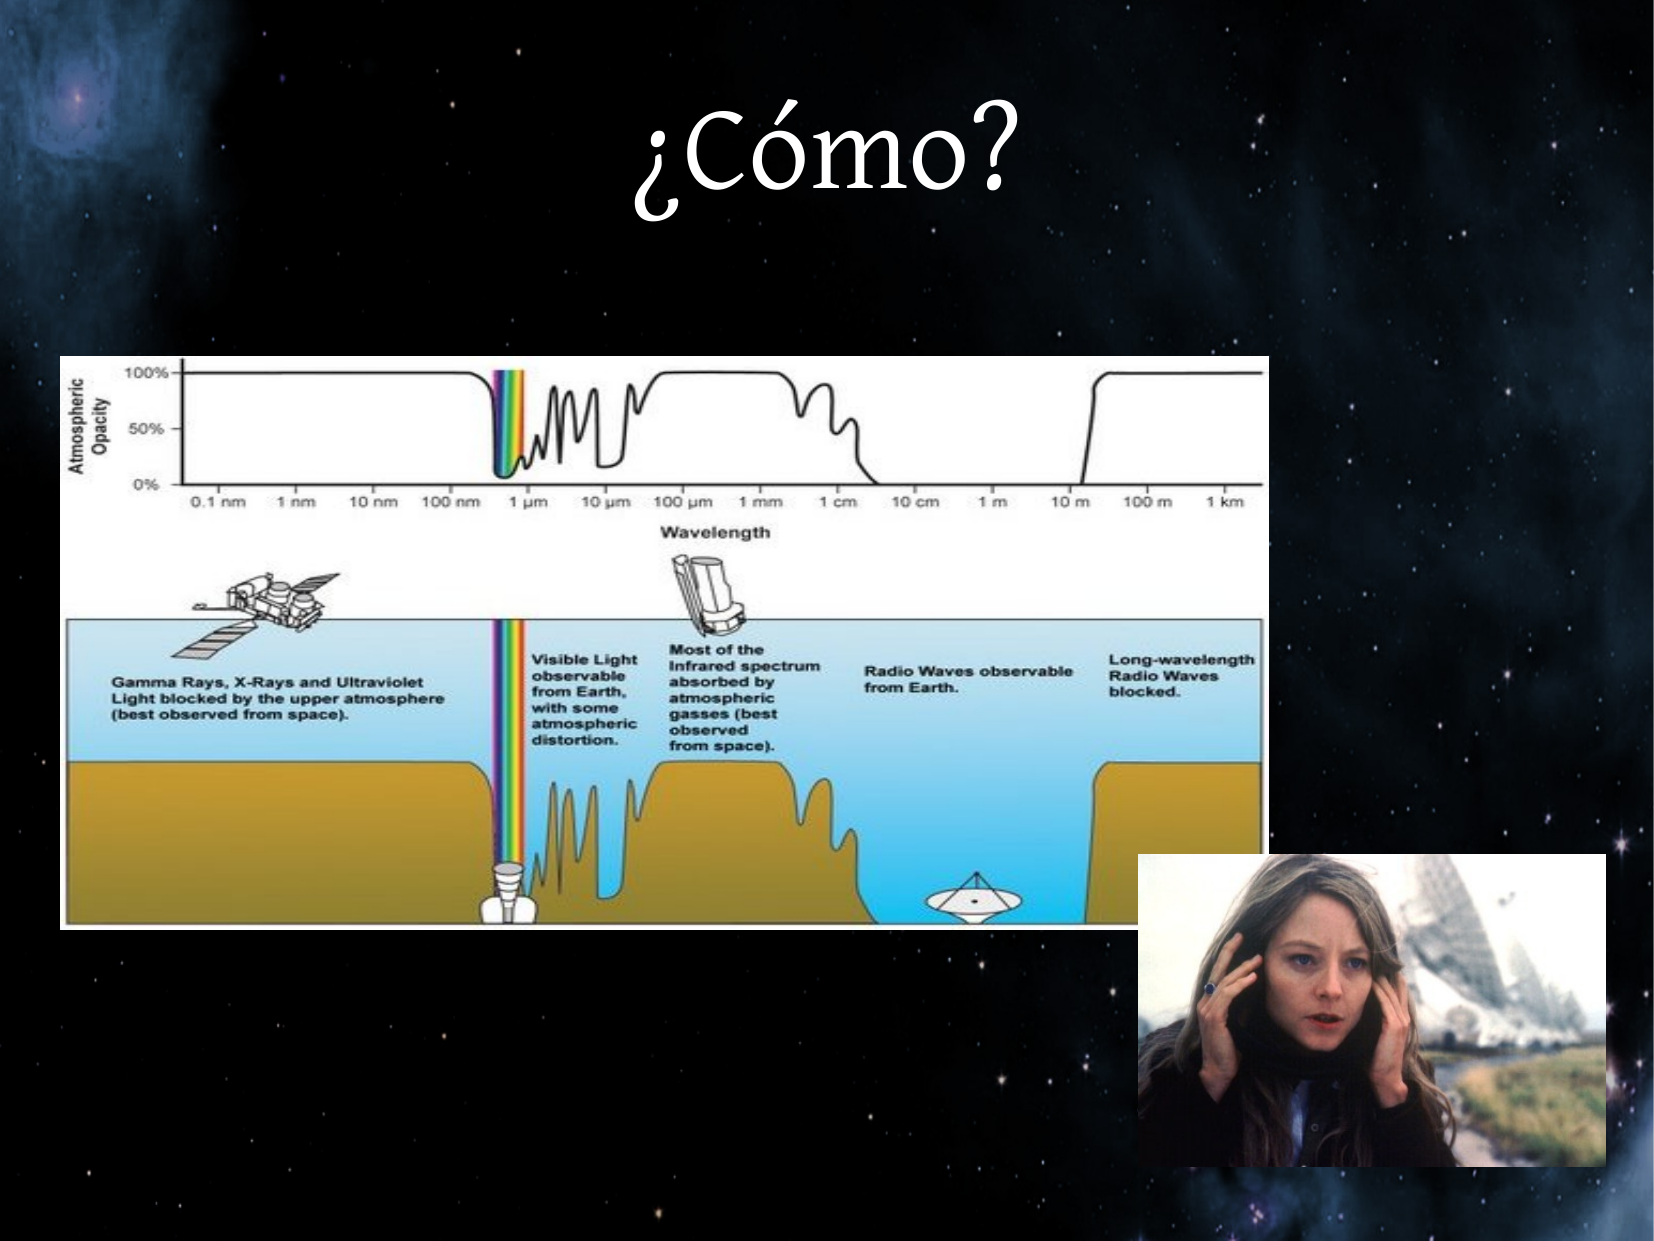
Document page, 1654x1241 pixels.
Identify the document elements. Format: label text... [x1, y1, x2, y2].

picture [0, 0, 1654, 1241]
title ¿Cómo? [82, 49, 1571, 257]
